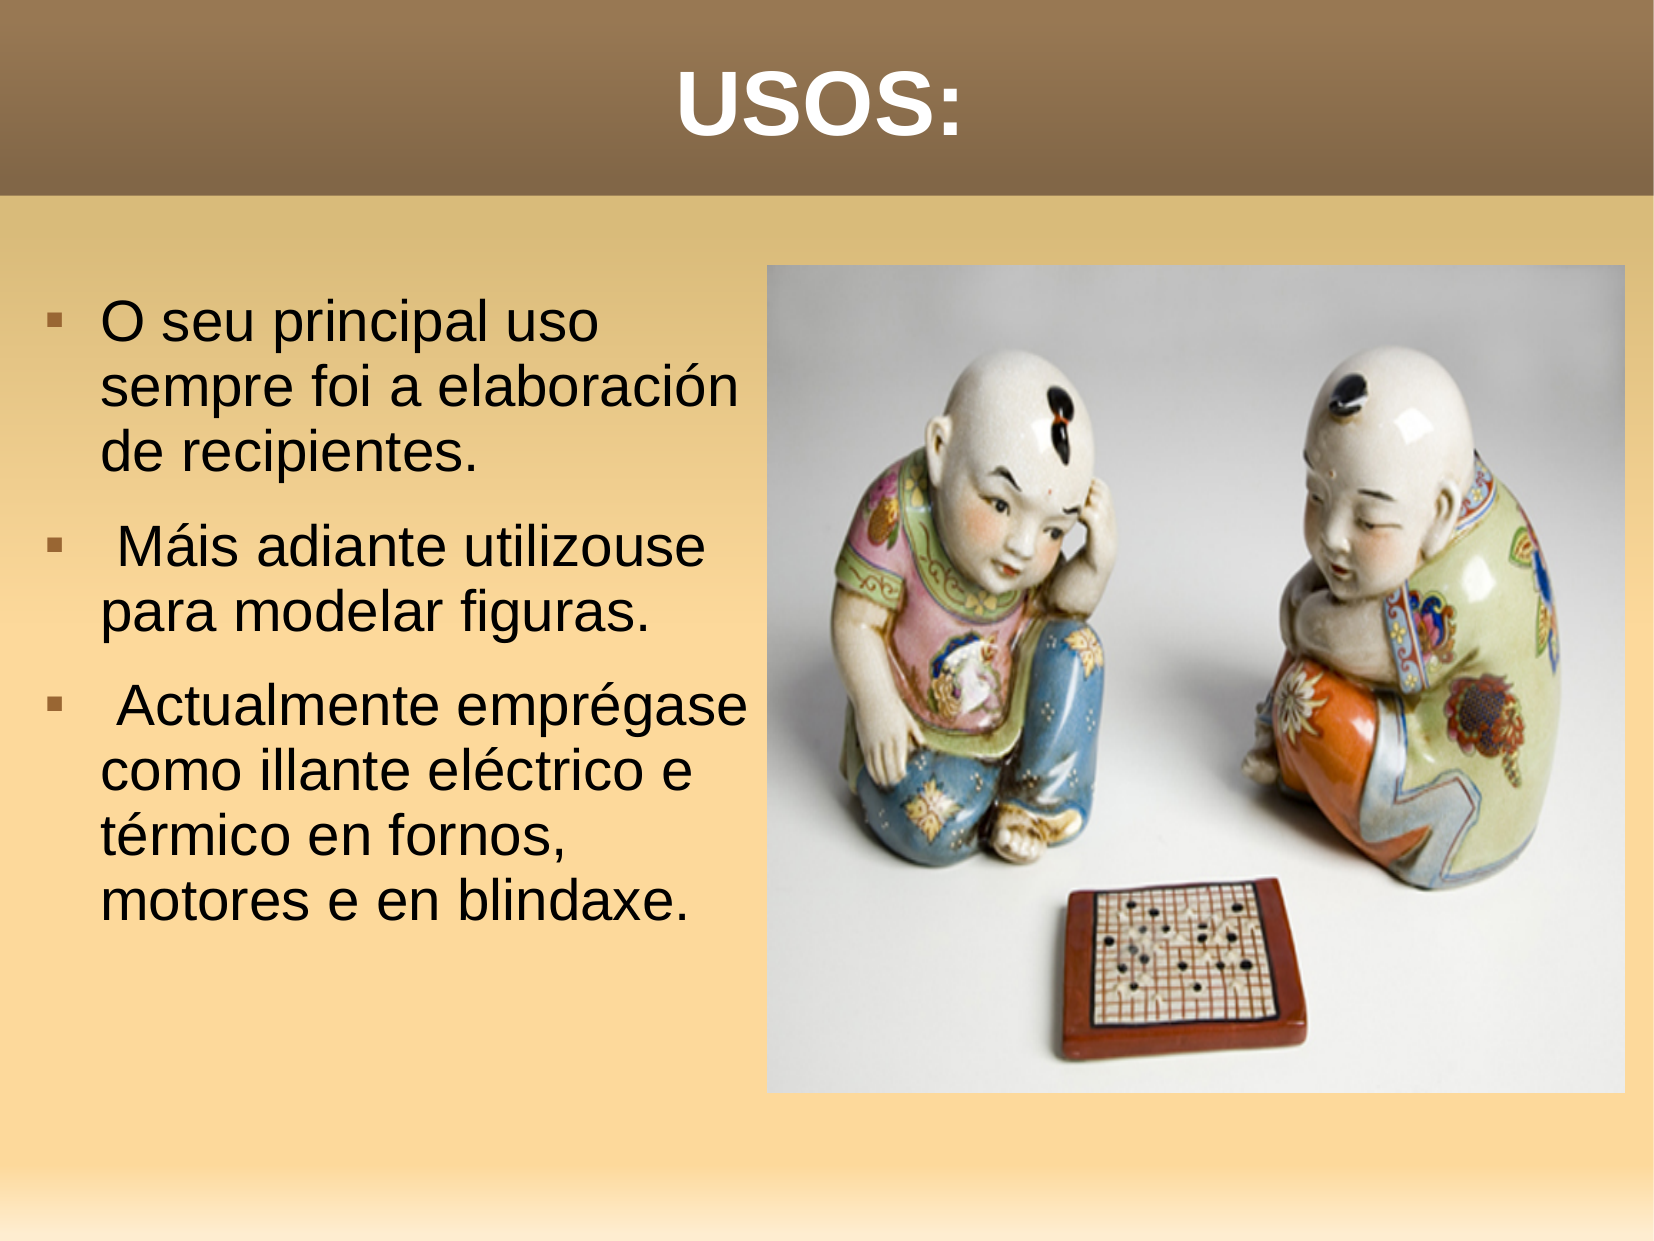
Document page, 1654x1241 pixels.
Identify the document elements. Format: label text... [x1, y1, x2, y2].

list O seu principal uso sempre foi a elaboración de recipientes. Máis adiante utilizouse para modelar figuras. Actualmente emprégase como illante eléctrico e térmico en fornos, motores e en blindaxe. [29, 288, 756, 1093]
title USOS: [76, 0, 1565, 208]
picture [0, 0, 1654, 1241]
